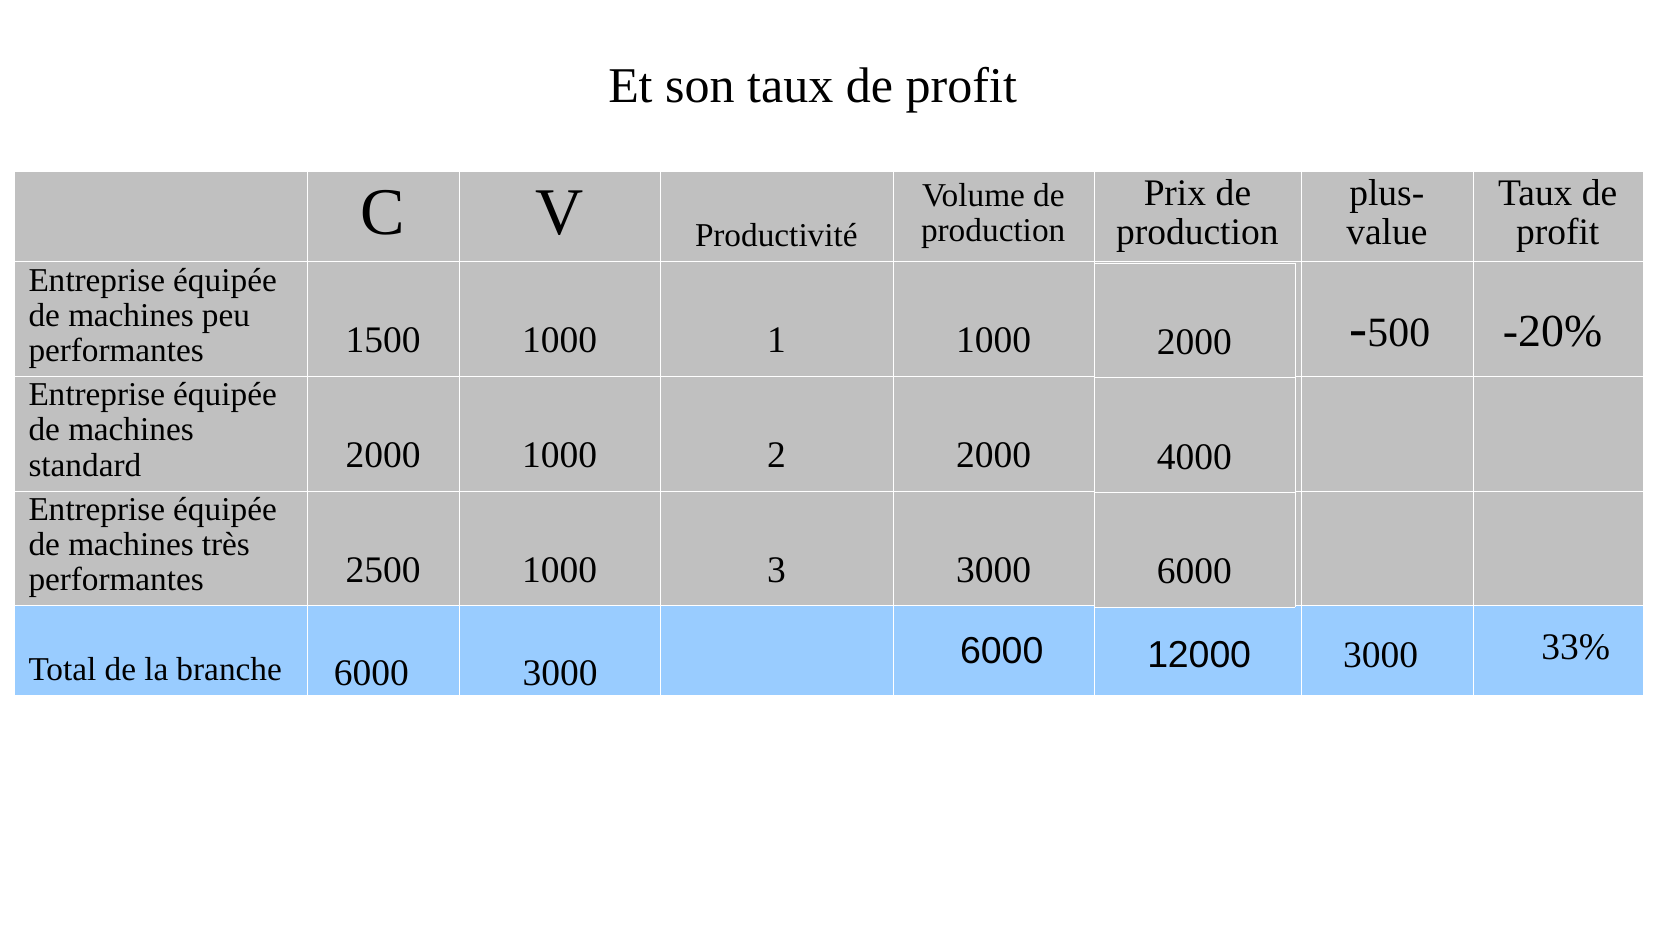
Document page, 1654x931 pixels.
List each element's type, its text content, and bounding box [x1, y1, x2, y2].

text_box 3000 [1366, 644, 1375, 666]
text_box Et son taux de profit [452, 47, 1536, 150]
table_cell [1296, 377, 1301, 491]
table_cell 1500 [308, 262, 459, 376]
table_cell 1000 [460, 492, 660, 605]
table_cell [1474, 377, 1643, 491]
table_cell 1000 [460, 262, 660, 376]
table_cell 6000 [894, 606, 1094, 695]
table_cell 3000 [894, 492, 1094, 605]
table_cell [1302, 377, 1473, 491]
table_cell Entreprise équipée de machines standard [15, 377, 307, 491]
table_cell 1000 [894, 262, 1094, 376]
table_header Productivité [661, 172, 893, 261]
table_header plus-value [1302, 172, 1473, 261]
table_cell 1 [661, 262, 893, 376]
text_box 3000 [1328, 624, 1441, 667]
text_box 6000 [338, 672, 347, 684]
table_cell 2000 [308, 377, 459, 491]
table_cell [1302, 262, 1473, 376]
table_cell [460, 606, 660, 695]
table_header 2000 [1095, 264, 1295, 377]
text_box 6000 [357, 662, 366, 684]
table_cell 2500 [308, 492, 459, 605]
table_cell 1000 [460, 377, 660, 491]
text_box -20% [1488, 295, 1606, 340]
table_cell Total de la branche [15, 606, 307, 695]
text_box -500 [1334, 288, 1430, 355]
table_cell [1474, 492, 1643, 605]
table_cell [308, 606, 459, 695]
table_cell [1296, 262, 1301, 376]
table_header Prix de production [1095, 172, 1301, 261]
text_box 3000 [1385, 644, 1394, 666]
text_box 6000 [318, 642, 432, 685]
table_header V [460, 172, 660, 261]
table_cell [661, 606, 893, 695]
table_cell 6000 [1095, 493, 1295, 607]
table_cell [1302, 606, 1473, 695]
table_cell 2 [661, 377, 893, 491]
table_cell Entreprise équipée de machines peu performantes [15, 262, 307, 376]
table_cell [1474, 262, 1643, 376]
table_cell 33% [1474, 606, 1643, 695]
text_box 3000 [1404, 644, 1413, 666]
text_box 3000 [507, 642, 621, 694]
table_header [15, 172, 307, 261]
table_cell [1302, 492, 1473, 605]
table_header C [308, 172, 459, 261]
table_cell 4000 [1095, 378, 1295, 492]
text_box 12000 [1122, 625, 1266, 683]
text_box -20% [1547, 317, 1558, 340]
text_box 6000 [395, 662, 404, 684]
table_cell 2000 [894, 377, 1094, 491]
table_cell [1095, 606, 1301, 695]
table_cell Entreprise équipée de machines très performantes [15, 492, 307, 605]
table_cell 3 [661, 492, 893, 605]
table_header Volume de production [894, 172, 1094, 261]
table_cell [1296, 492, 1301, 605]
text_box 6000 [376, 662, 385, 684]
table_header Taux de profit [1474, 172, 1643, 261]
